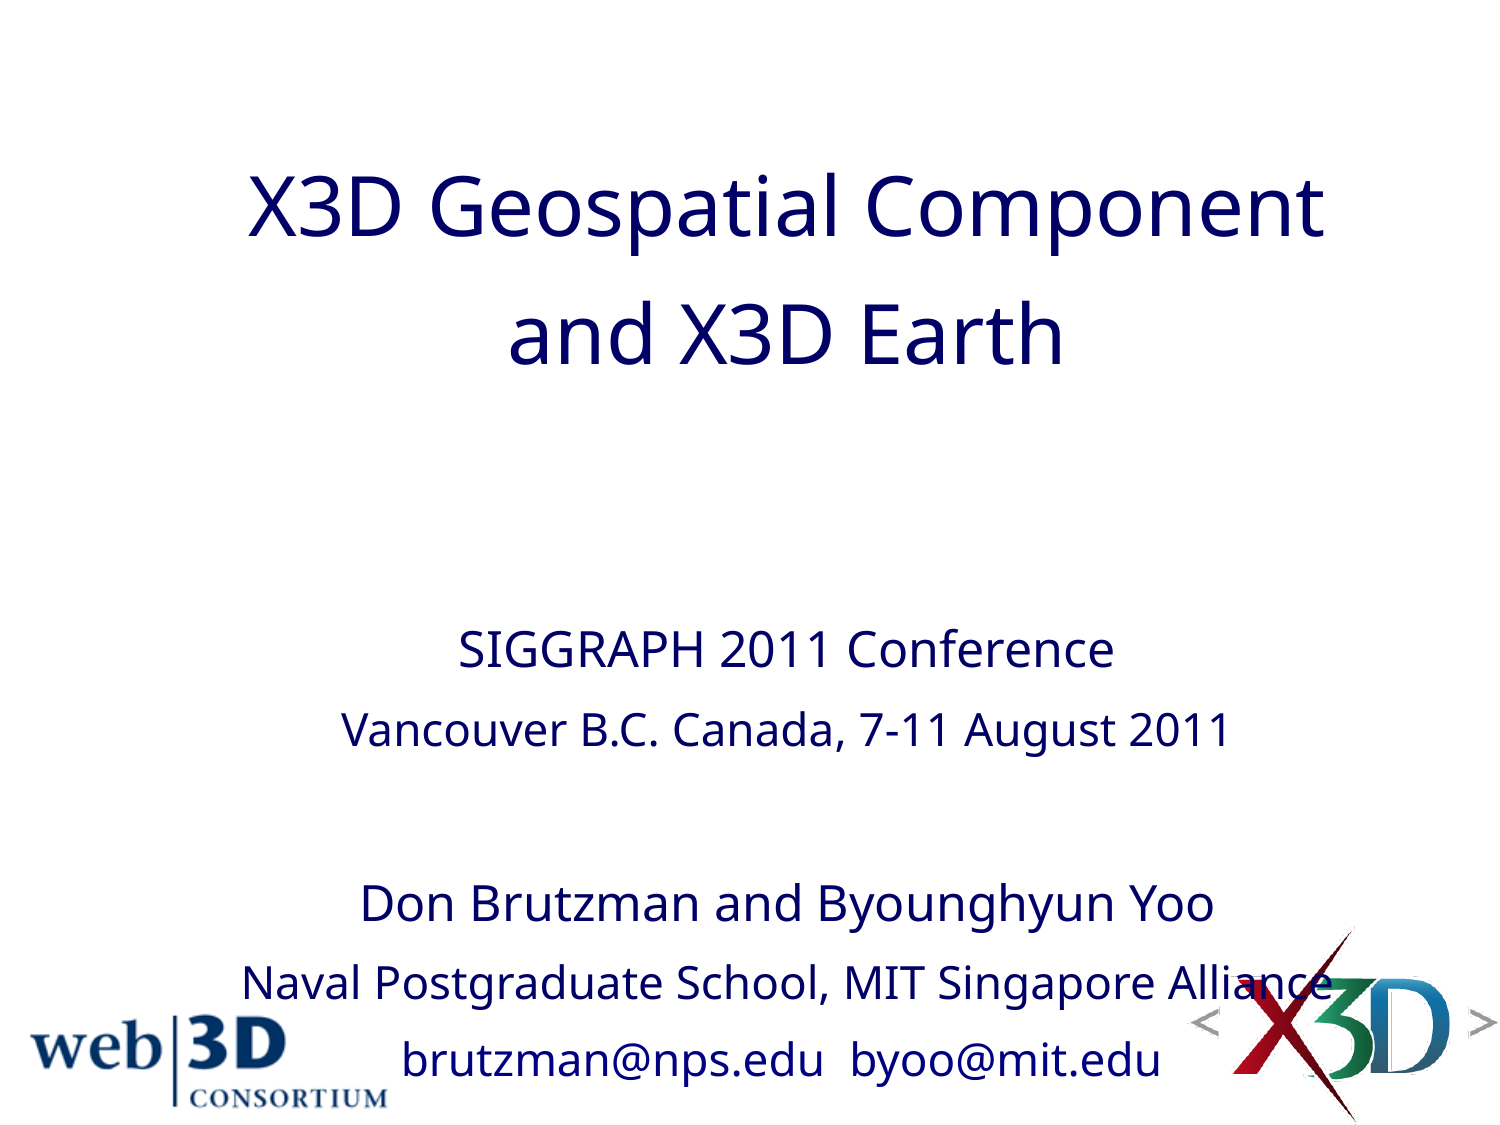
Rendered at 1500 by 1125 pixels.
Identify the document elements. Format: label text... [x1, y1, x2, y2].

picture [1187, 926, 1500, 1125]
picture [408, 1044, 413, 1054]
picture [12, 998, 413, 1118]
subtitle X3D Geospatial Component and X3D Earth SIGGRAPH 2011 Conference Vancouver B.C. Canada, 7-11 August 2011 Don Brutzman and Byounghyun Yoo Naval Postgraduate School, MIT Singapore Alliance brutzman@nps.edu byoo@mit.edu [112, 194, 1388, 1044]
picture [408, 1055, 413, 1073]
